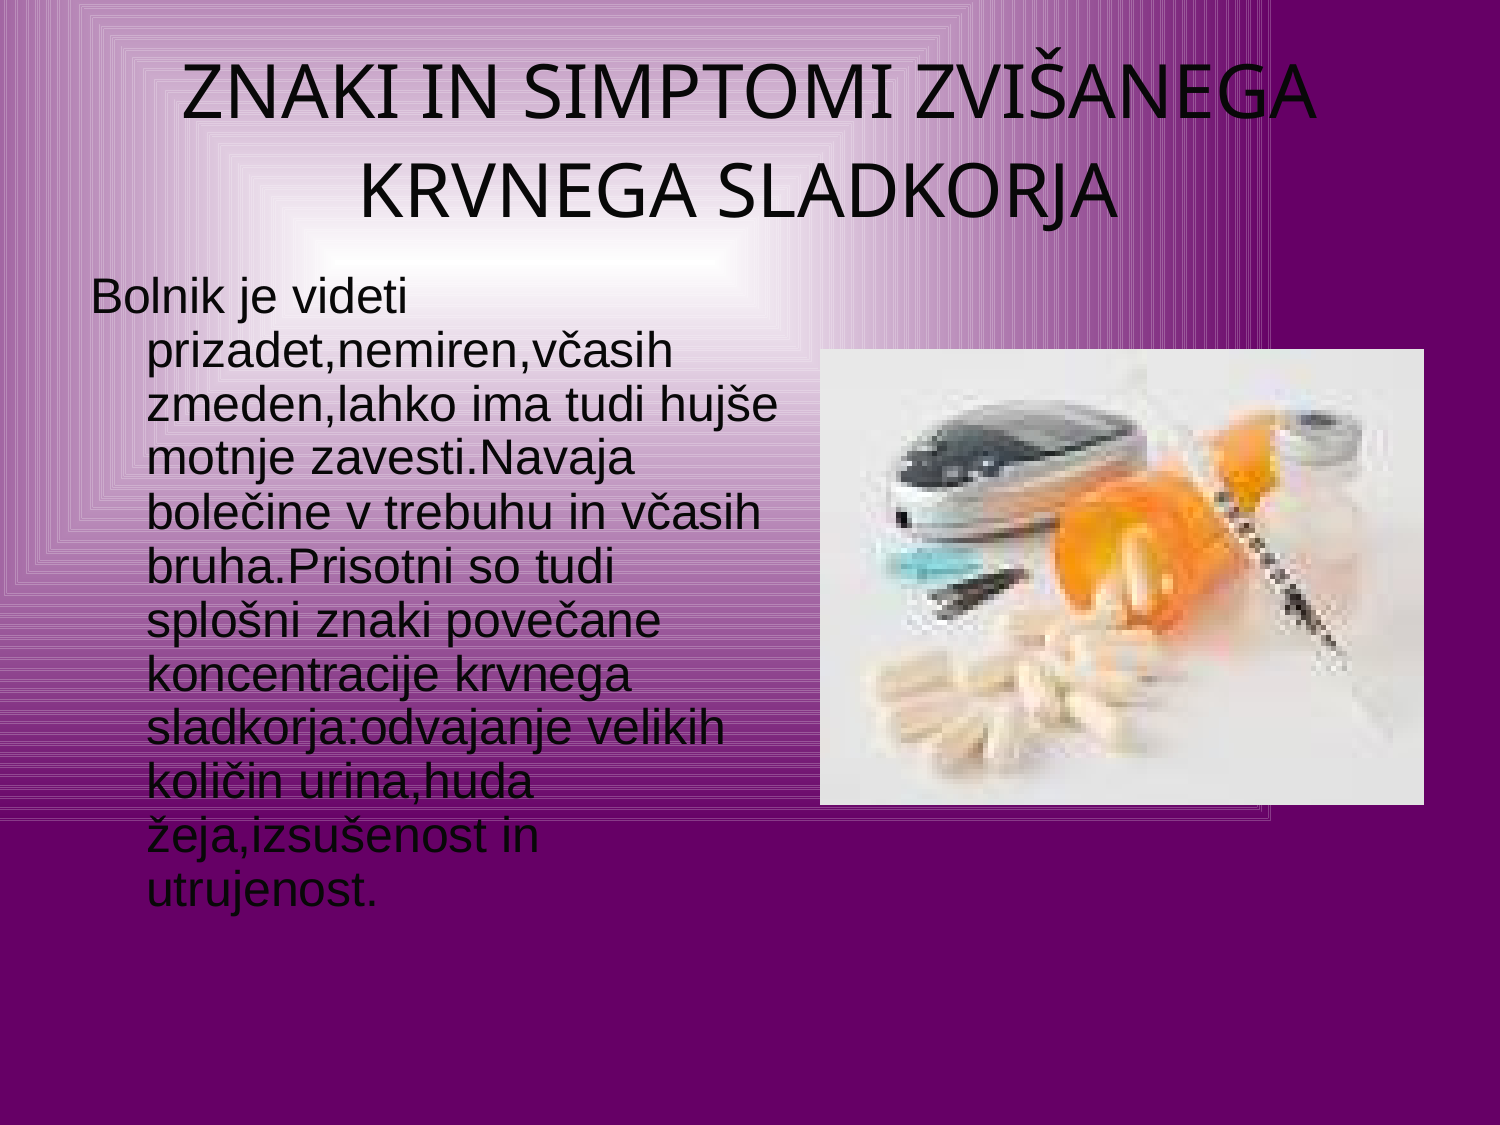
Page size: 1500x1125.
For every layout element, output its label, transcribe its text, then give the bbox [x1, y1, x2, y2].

list Bolnik je videti prizadet,nemiren,včasih zmeden,lahko ima tudi hujše motnje zavesti.Navaja bolečine v trebuhu in včasih bruha.Prisotni so tudi splošni znaki povečane koncentracije krvnega sladkorja:odvajanje velikih količin urina,huda žeja,izsušenost in utrujenost. [75, 262, 798, 1005]
picture [820, 349, 1424, 805]
title ZNAKI IN SIMPTOMI ZVIŠANEGA KRVNEGA SLADKORJA [75, 45, 1425, 233]
